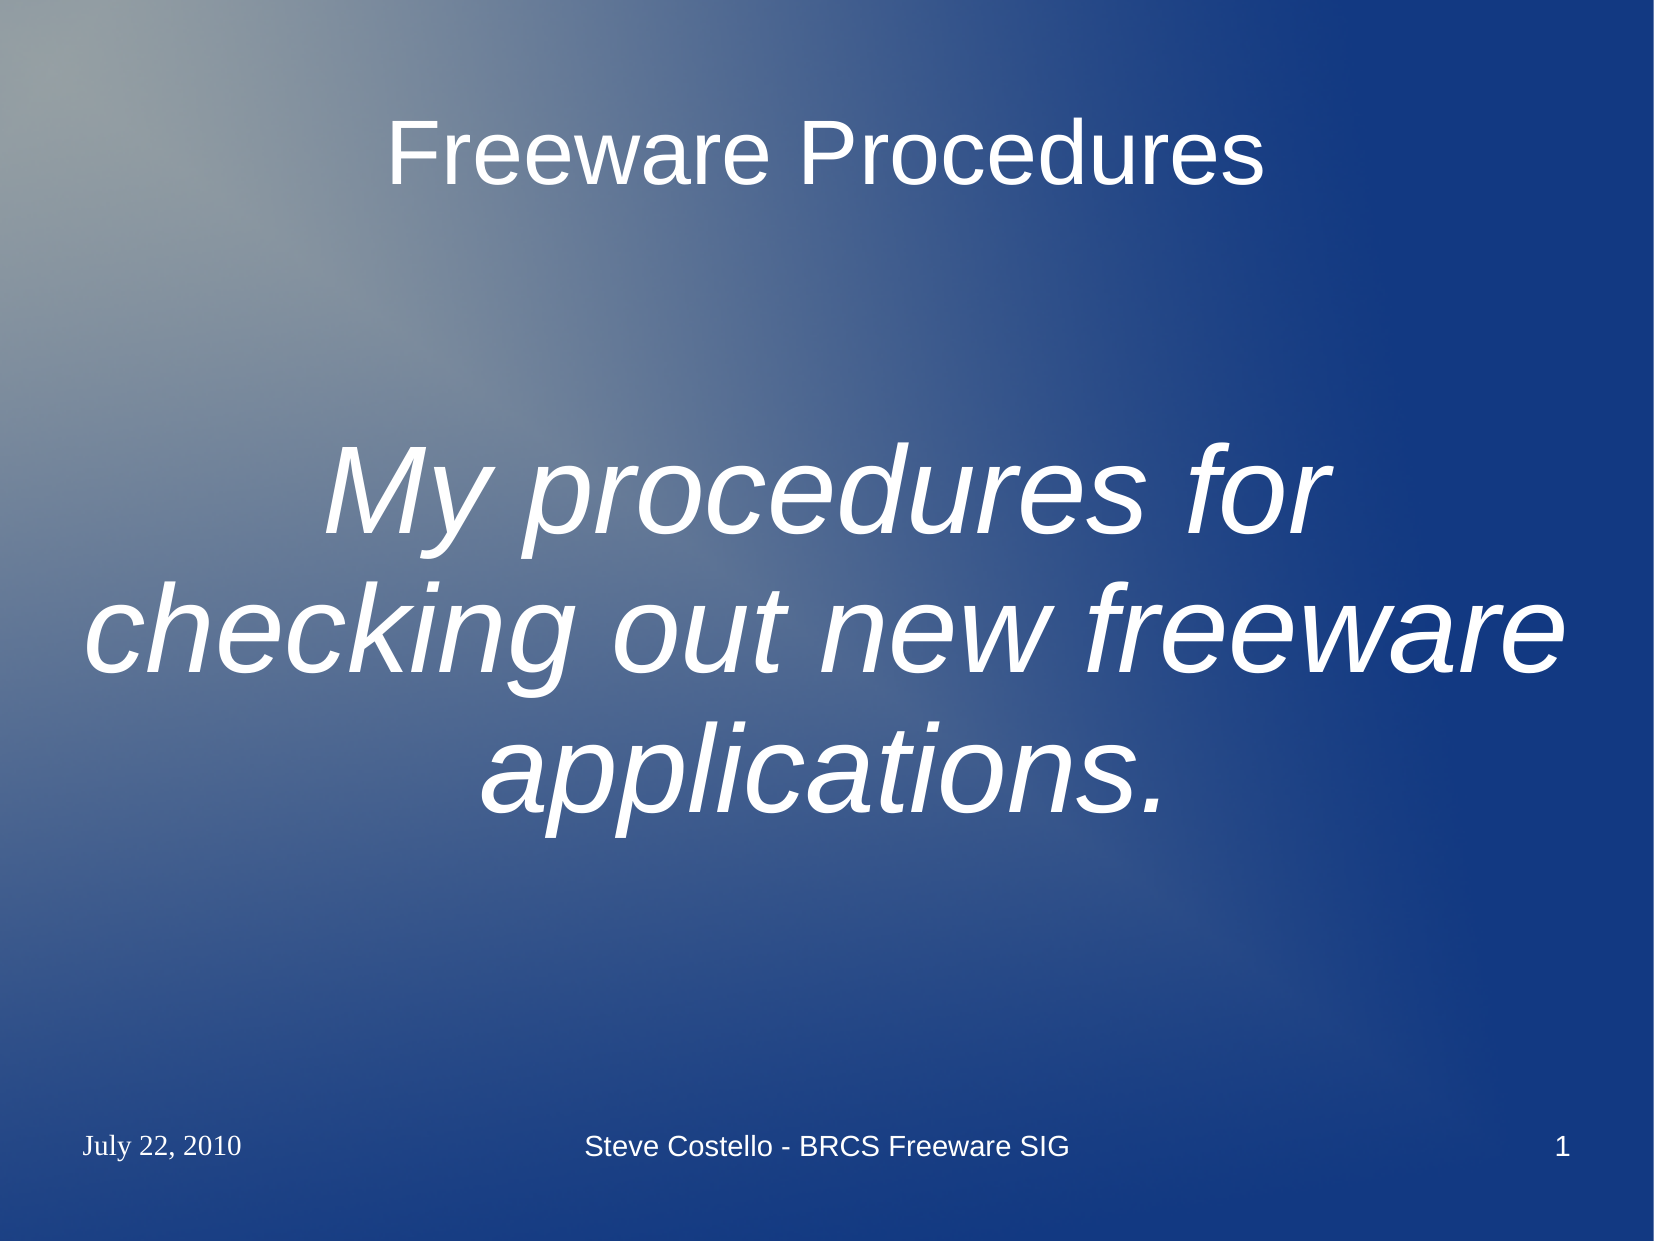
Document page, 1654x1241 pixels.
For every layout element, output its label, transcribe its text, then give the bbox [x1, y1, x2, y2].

title Freeware Procedures [82, 49, 1571, 257]
picture [0, 0, 1654, 1241]
subtitle My procedures for checking out new freeware applications. [82, 290, 1571, 1109]
